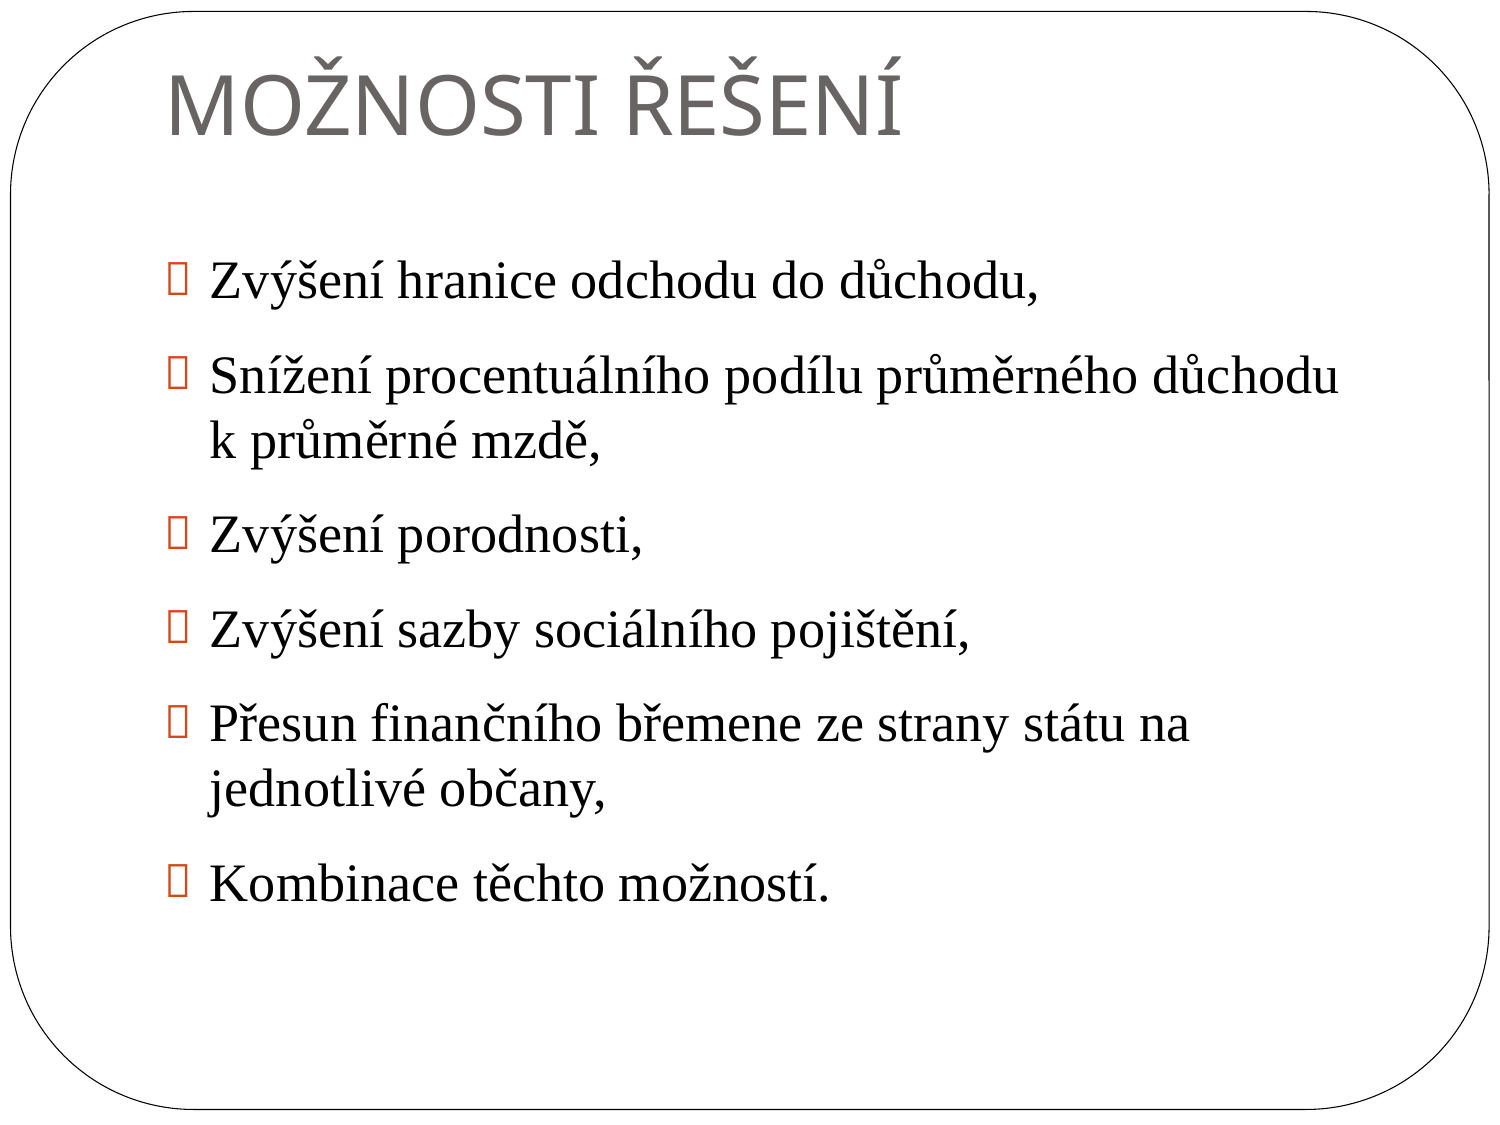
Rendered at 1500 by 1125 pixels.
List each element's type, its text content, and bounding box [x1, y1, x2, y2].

title MOŽNOSTI ŘEŠENÍ [150, 45, 1425, 233]
list Zvýšení hranice odchodu do důchodu, Snížení procentuálního podílu průměrného důchodu k průměrné mzdě, Zvýšení porodnosti, Zvýšení sazby sociálního pojištění, Přesun finančního břemene ze strany státu na jednotlivé občany, Kombinace těchto možností. [150, 237, 1425, 988]
